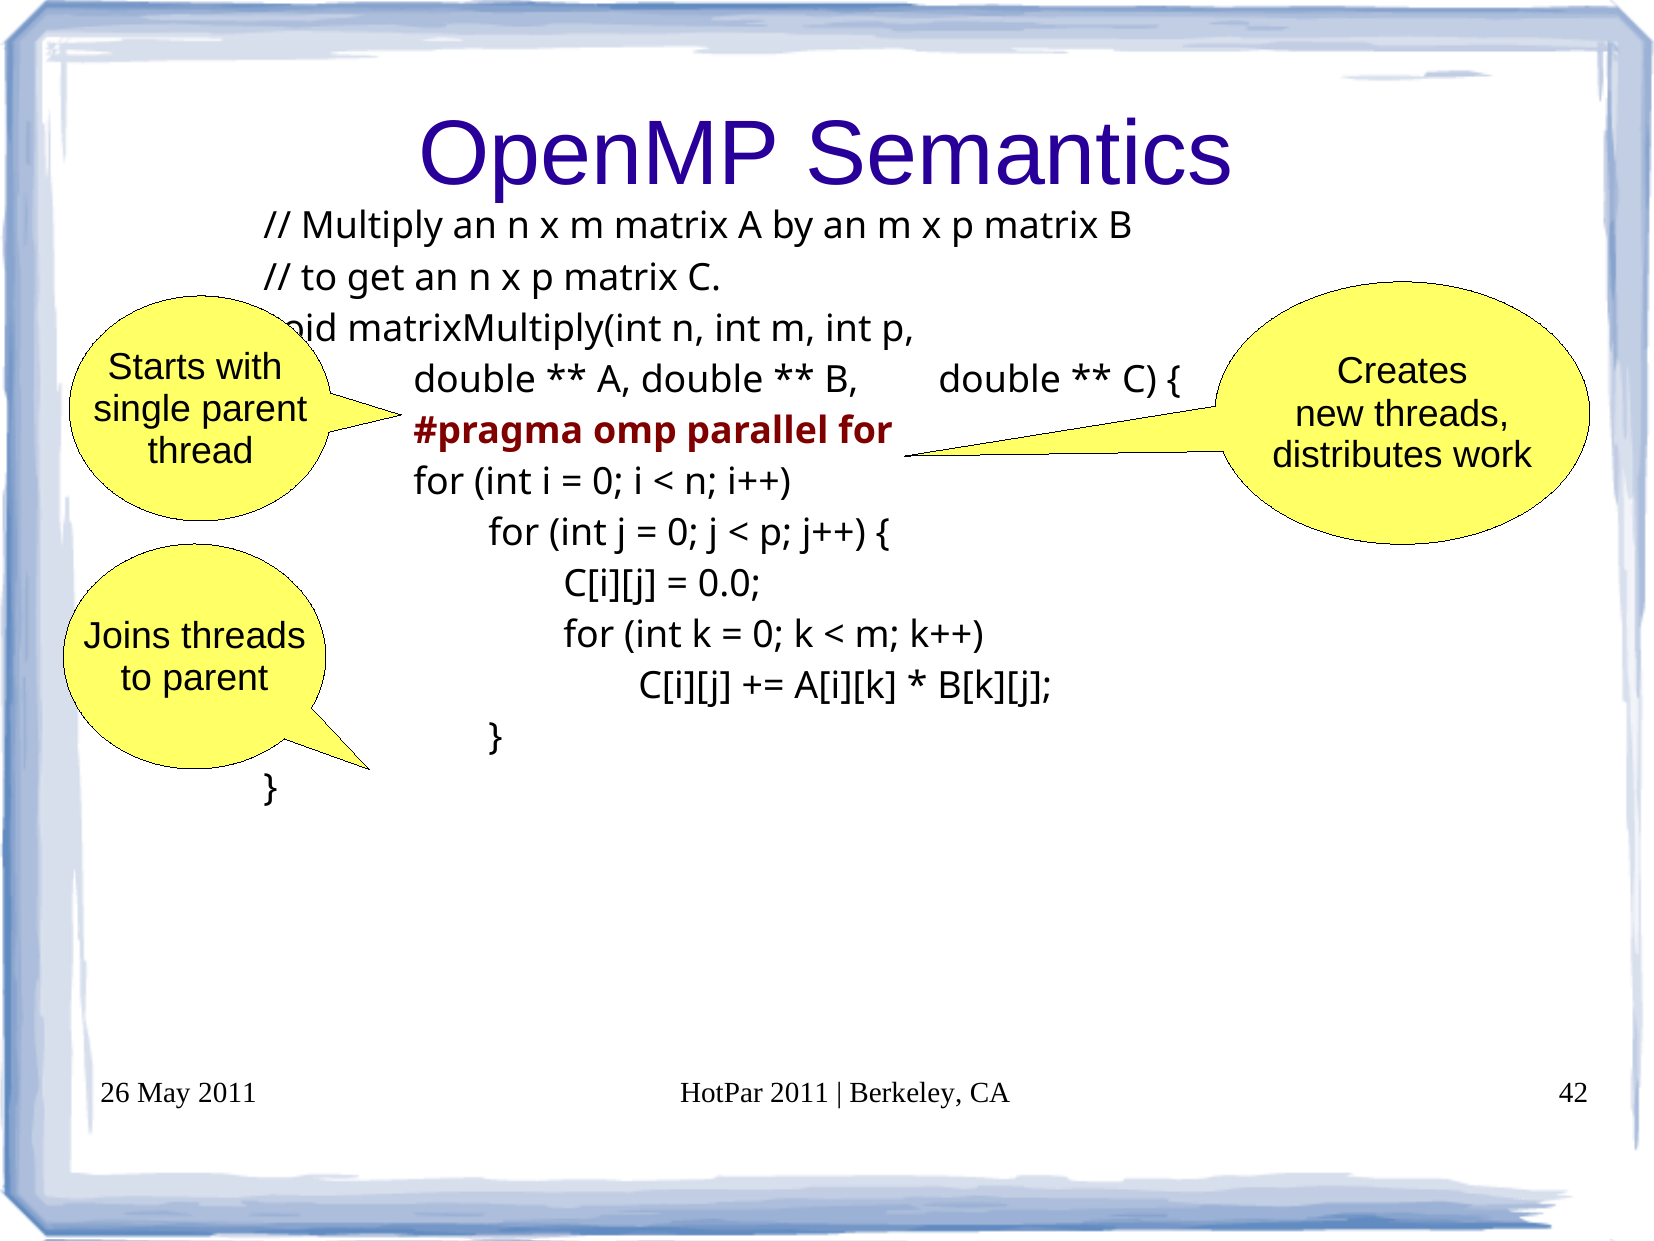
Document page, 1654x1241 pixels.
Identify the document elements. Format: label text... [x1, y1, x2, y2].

text_box Joins threads to parent [63, 543, 370, 770]
text_box Starts with single parent thread [69, 295, 402, 521]
text_box // Multiply an n x m matrix A by an m x p matrix B // to get an n x p matrix C. void matrixMultiply(int n, int m, int p, double ** A, double ** B, double ** C) { #pragma omp parallel for for (int i = 0; i < n; i++) for (int j = 0; j < p; j++) { C[i][j] = 0.0; for (int k = 0; k < m; k++) C[i][j] += A[i][k] * B[k][j]; } } [248, 191, 1337, 834]
text_box Creates new threads, distributes work [904, 281, 1590, 545]
title OpenMP Semantics [82, 49, 1571, 257]
picture [0, 0, 1654, 1241]
